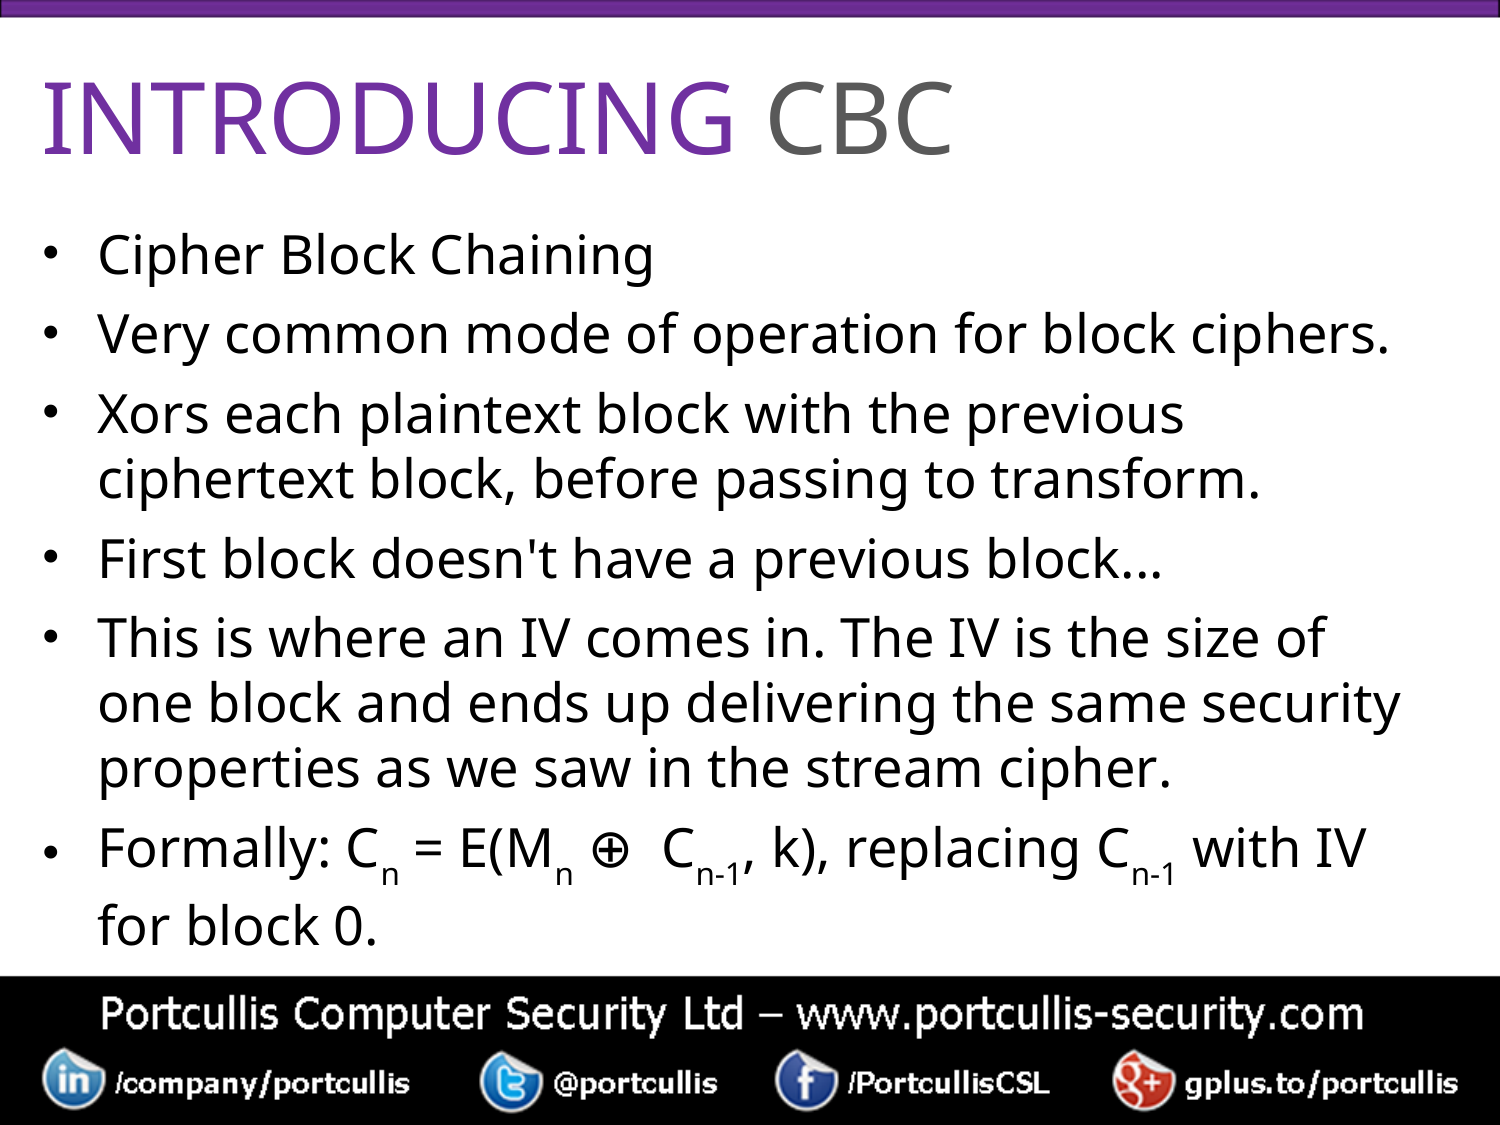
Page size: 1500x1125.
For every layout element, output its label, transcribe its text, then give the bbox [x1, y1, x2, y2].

title INTRODUCING CBC [41, 42, 1434, 202]
list Cipher Block Chaining Very common mode of operation for block ciphers. Xors each plaintext block with the previous ciphertext block, before passing to transform. First block doesn't have a previous block... This is where an IV comes in. The IV is the size of one block and ends up delivering the same security properties as we saw in the stream cipher. Formally: Cn = E(Mn ⊕ Cn-1, k), replacing Cn-1 with IV for block 0. [41, 219, 1428, 965]
picture [0, 0, 1500, 1125]
